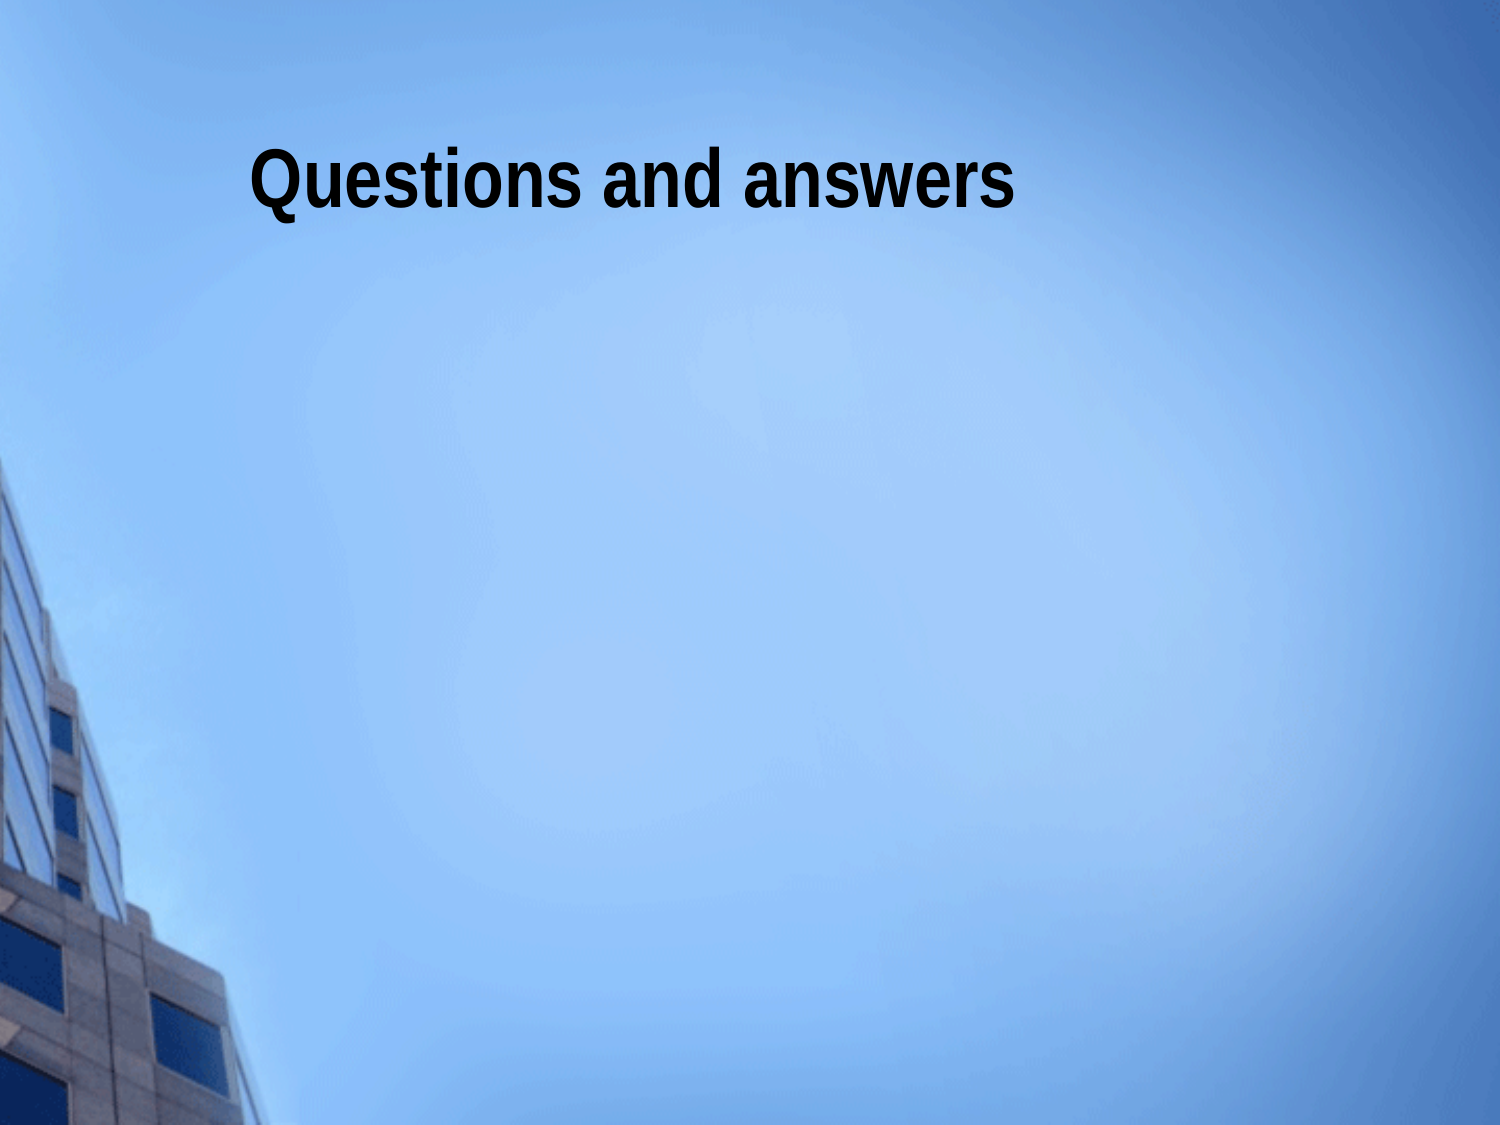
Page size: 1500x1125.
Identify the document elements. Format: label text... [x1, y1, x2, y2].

picture [0, 0, 1500, 1125]
title Questions and answers [249, 112, 1413, 338]
